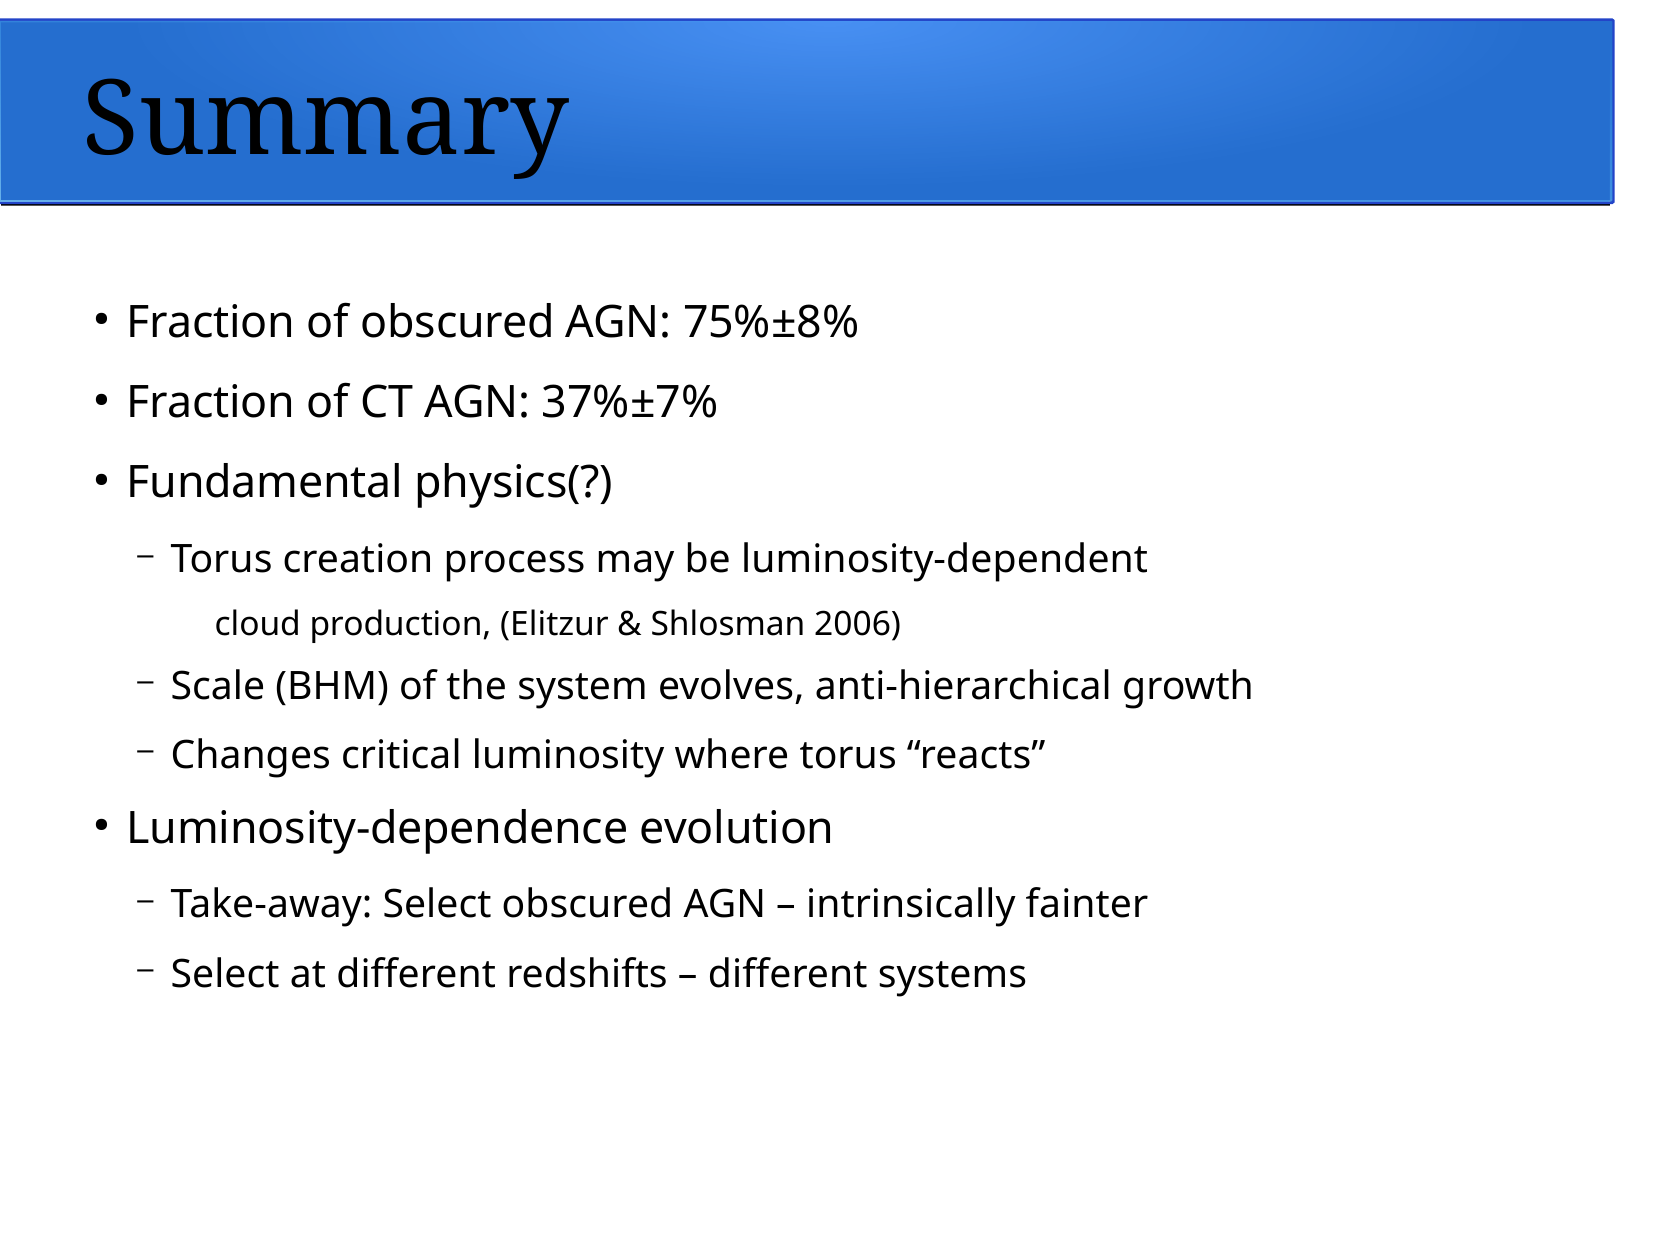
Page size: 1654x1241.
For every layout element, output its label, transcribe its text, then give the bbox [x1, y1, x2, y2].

list Fraction of obscured AGN: 75%­±8% Fraction of CT AGN: 37%±7% Fundamental physics(?) Torus creation process may be luminosity-dependent cloud production, (Elitzur & Shlosman 2006) Scale (BHM) of the system evolves, anti-hierarchical growth Changes critical luminosity where torus “reacts” Luminosity-dependence evolution Take-away: Select obscured AGN – intrinsically fainter Select at different redshifts – different systems [82, 290, 1571, 1010]
title Summary [82, 47, 1591, 181]
